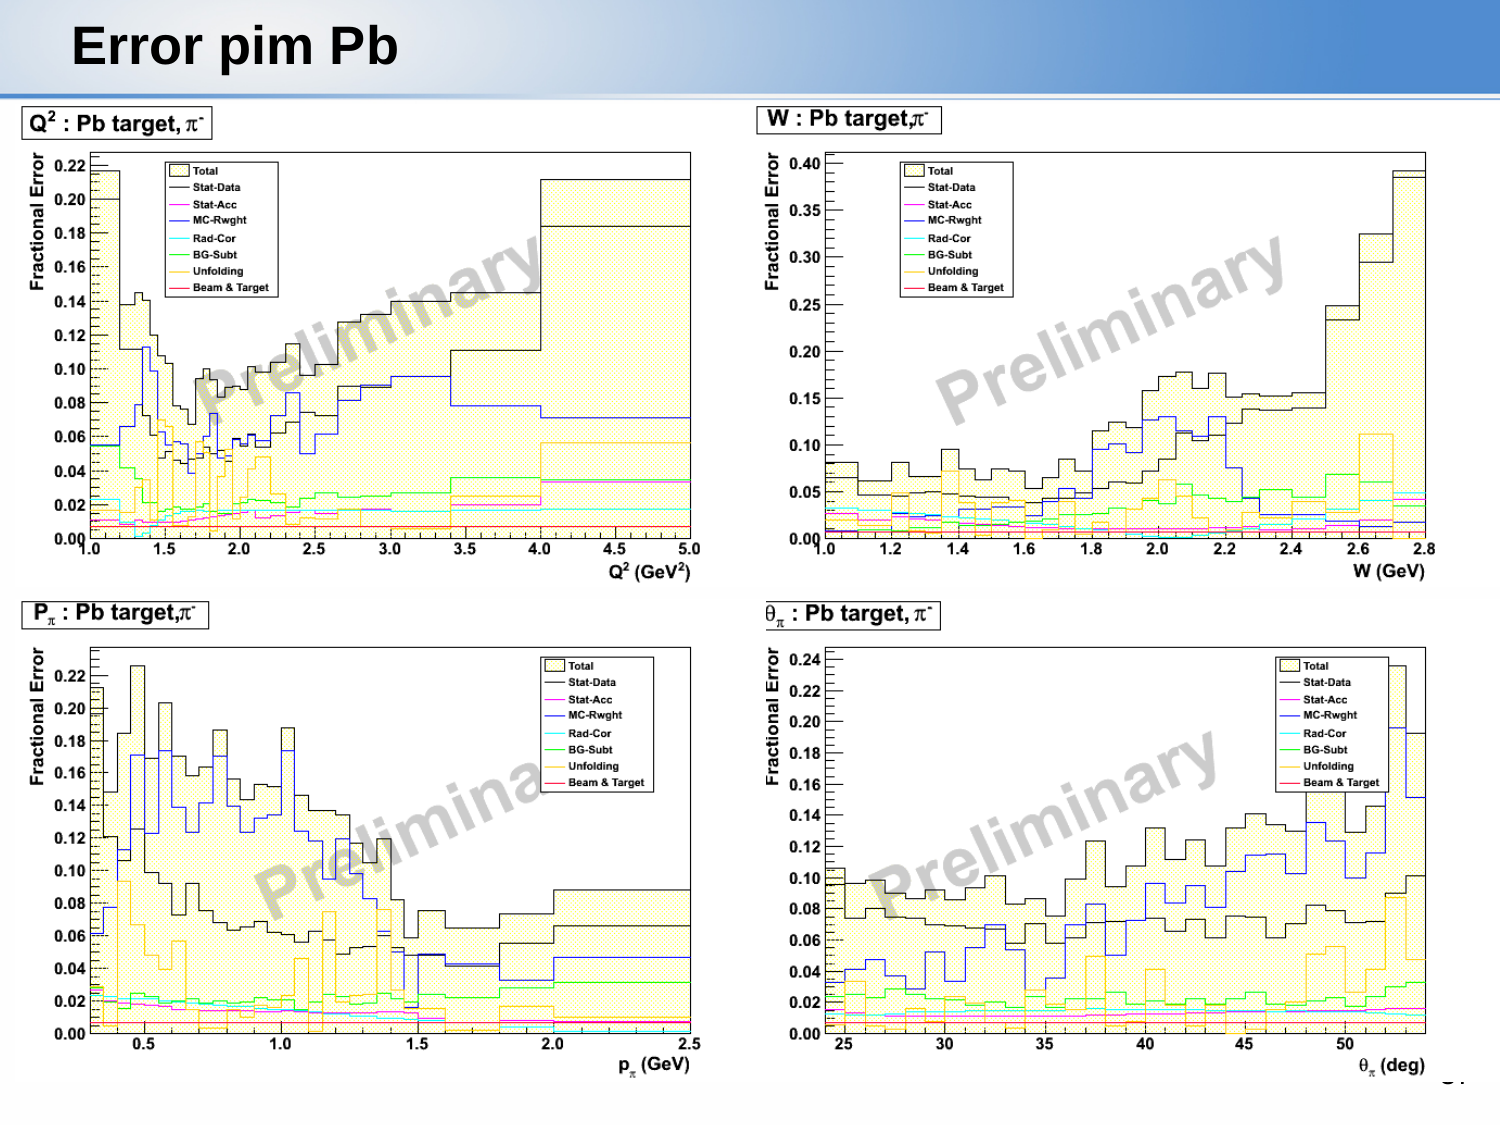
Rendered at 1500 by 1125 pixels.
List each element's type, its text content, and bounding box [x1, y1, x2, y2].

title Error pim Pb [37, 0, 1436, 96]
picture [0, 0, 1500, 1125]
